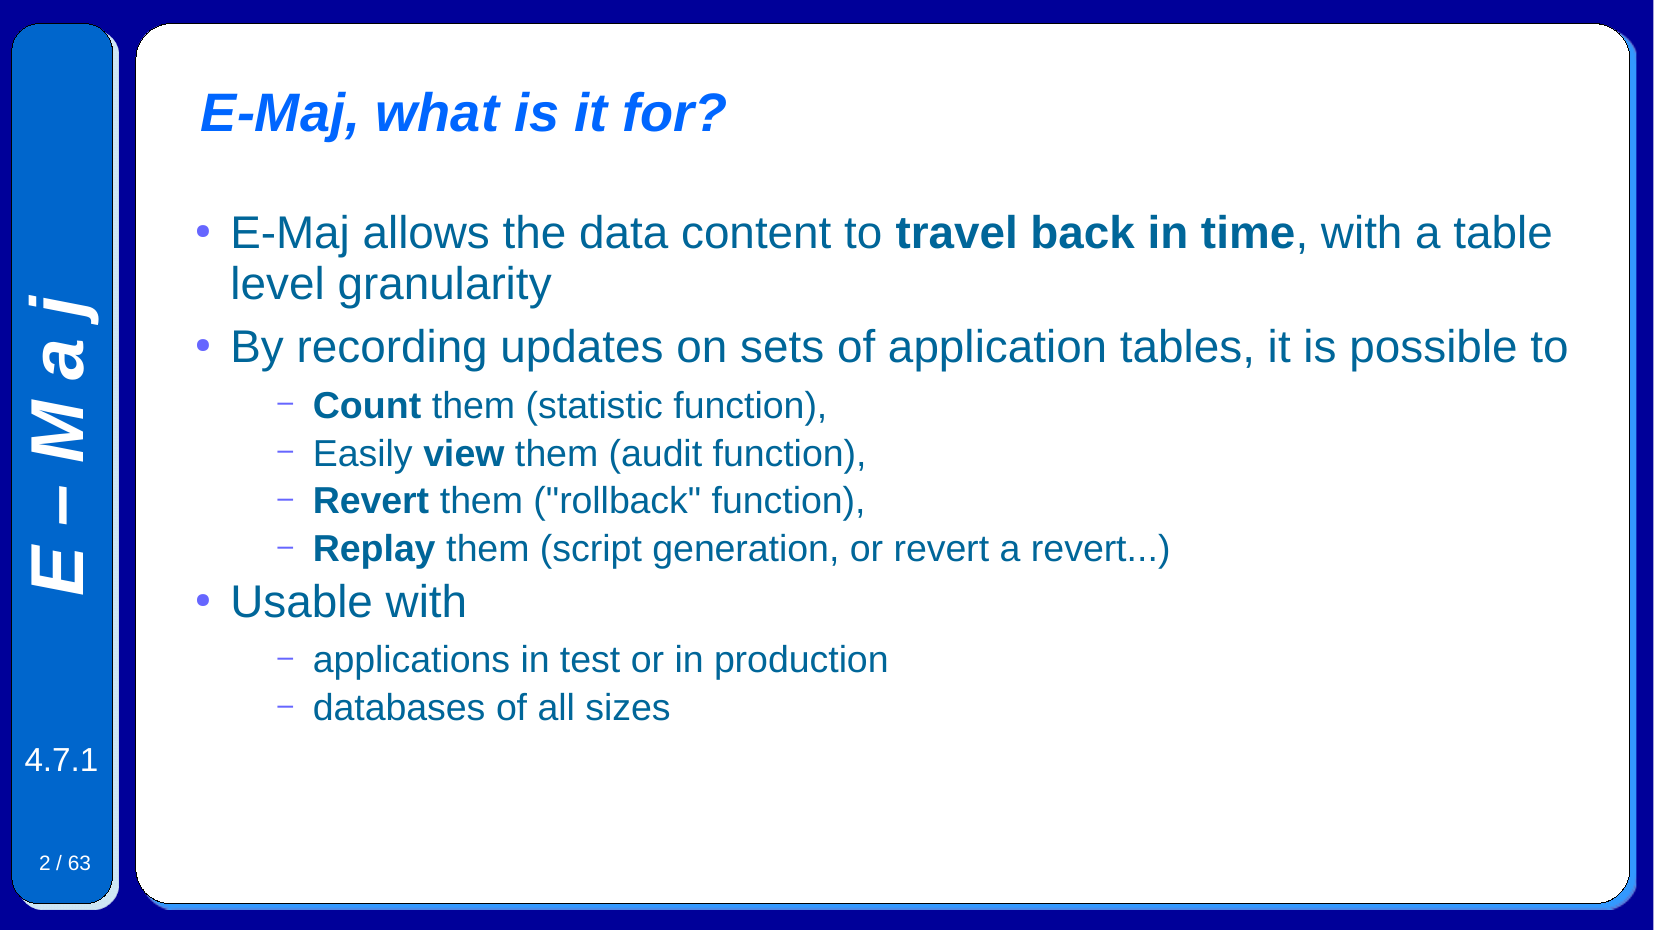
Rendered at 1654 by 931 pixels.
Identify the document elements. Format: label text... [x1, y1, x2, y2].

list E-Maj allows the data content to travel back in time, with a table level granularity By recording updates on sets of application tables, it is possible to Count them (statistic function), Easily view them (audit function), Revert them ("rollback" function), Replay them (script generation, or revert a revert...) Usable with applications in test or in production databases of all sizes [177, 206, 1587, 886]
title E-Maj, what is it for? [200, 34, 1575, 191]
